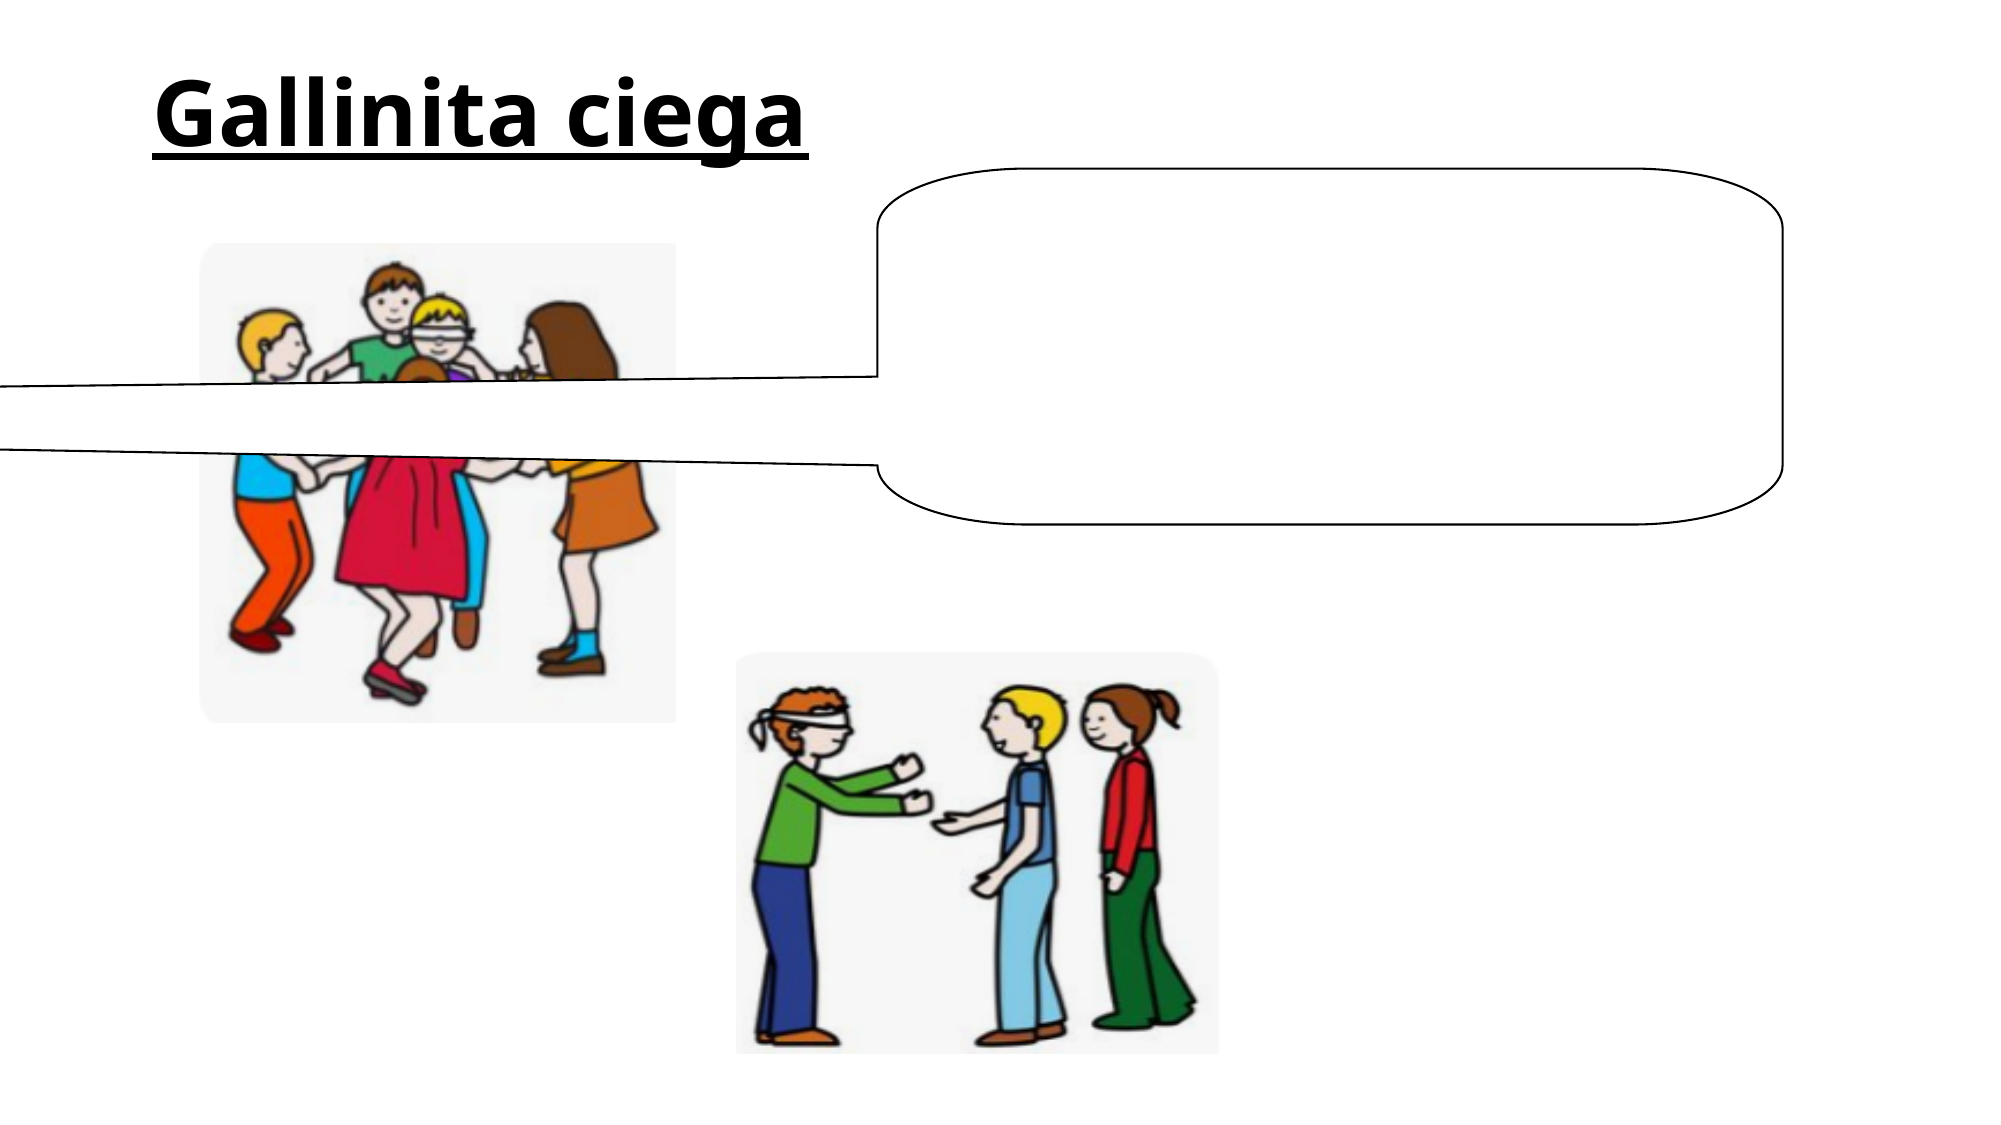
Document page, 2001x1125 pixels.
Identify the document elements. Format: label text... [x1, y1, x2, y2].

title Gallinita ciega [137, 59, 1863, 278]
picture [736, 633, 1224, 1054]
text_box Gallinita ciega, ¿qué se te ha perdido? Una aguja y un dedal, Date la vuelta y la encontrarás. [0, 168, 1783, 525]
picture [199, 243, 676, 384]
picture [199, 454, 676, 723]
